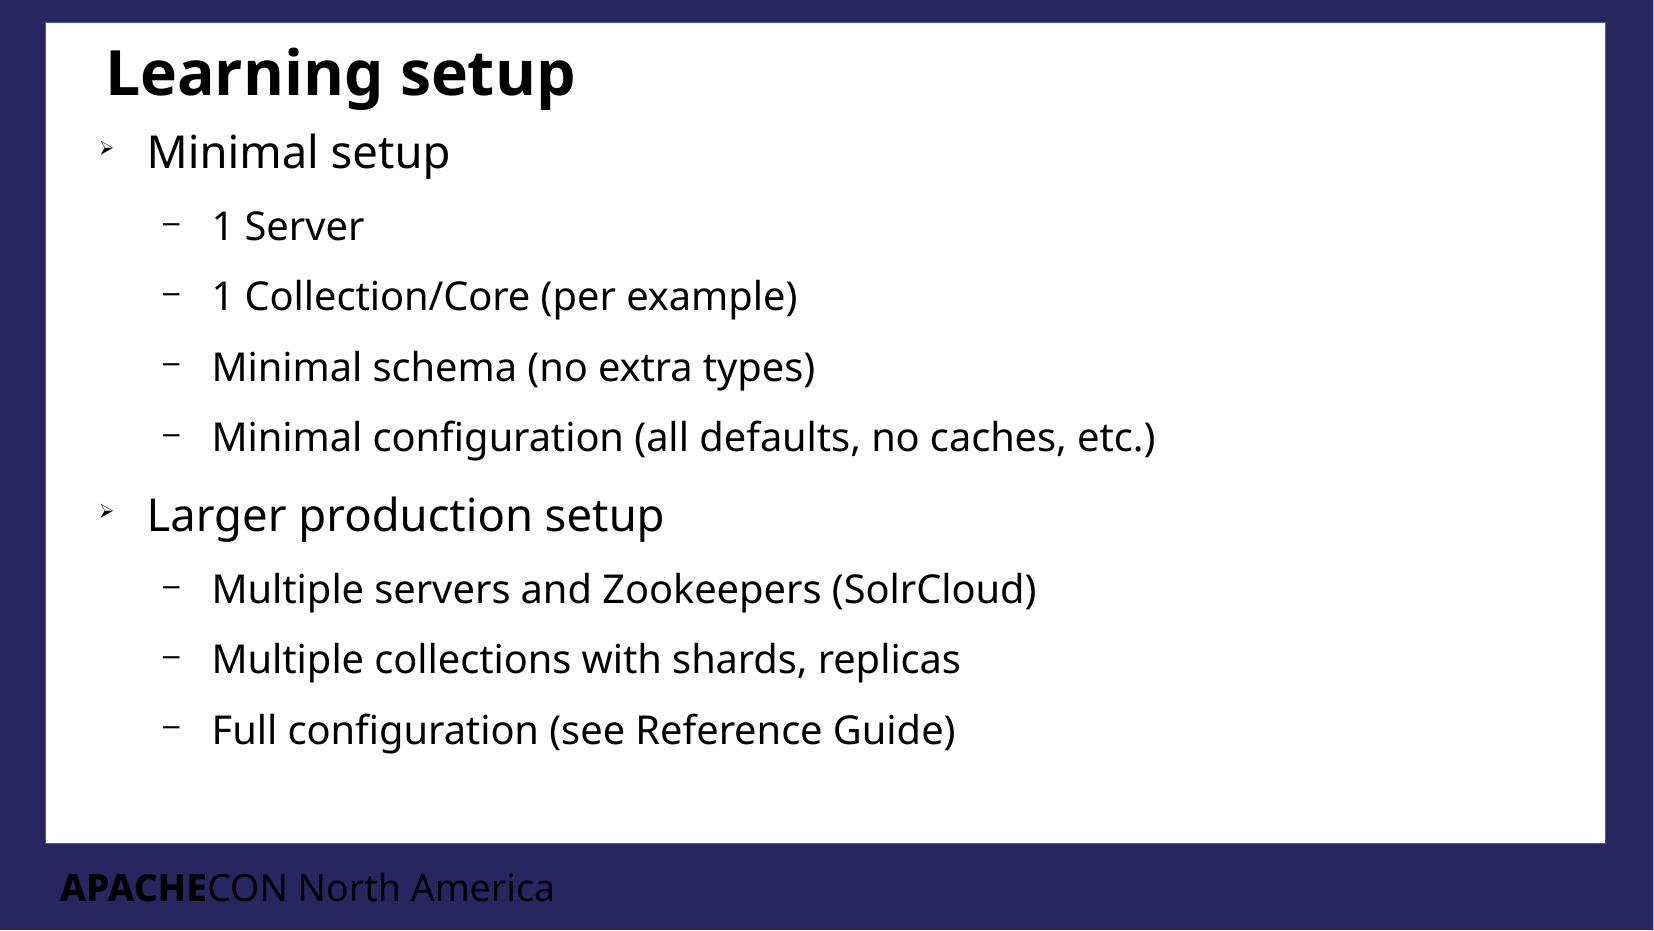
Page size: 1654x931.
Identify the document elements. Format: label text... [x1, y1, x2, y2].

title Learning setup [105, 32, 1546, 110]
list Minimal setup 1 Server 1 Collection/Core (per example) Minimal schema (no extra types) Minimal configuration (all defaults, no caches, etc.) Larger production setup Multiple servers and Zookeepers (SolrCloud) Multiple collections with shards, replicas Full configuration (see Reference Guide) [82, 120, 1571, 757]
